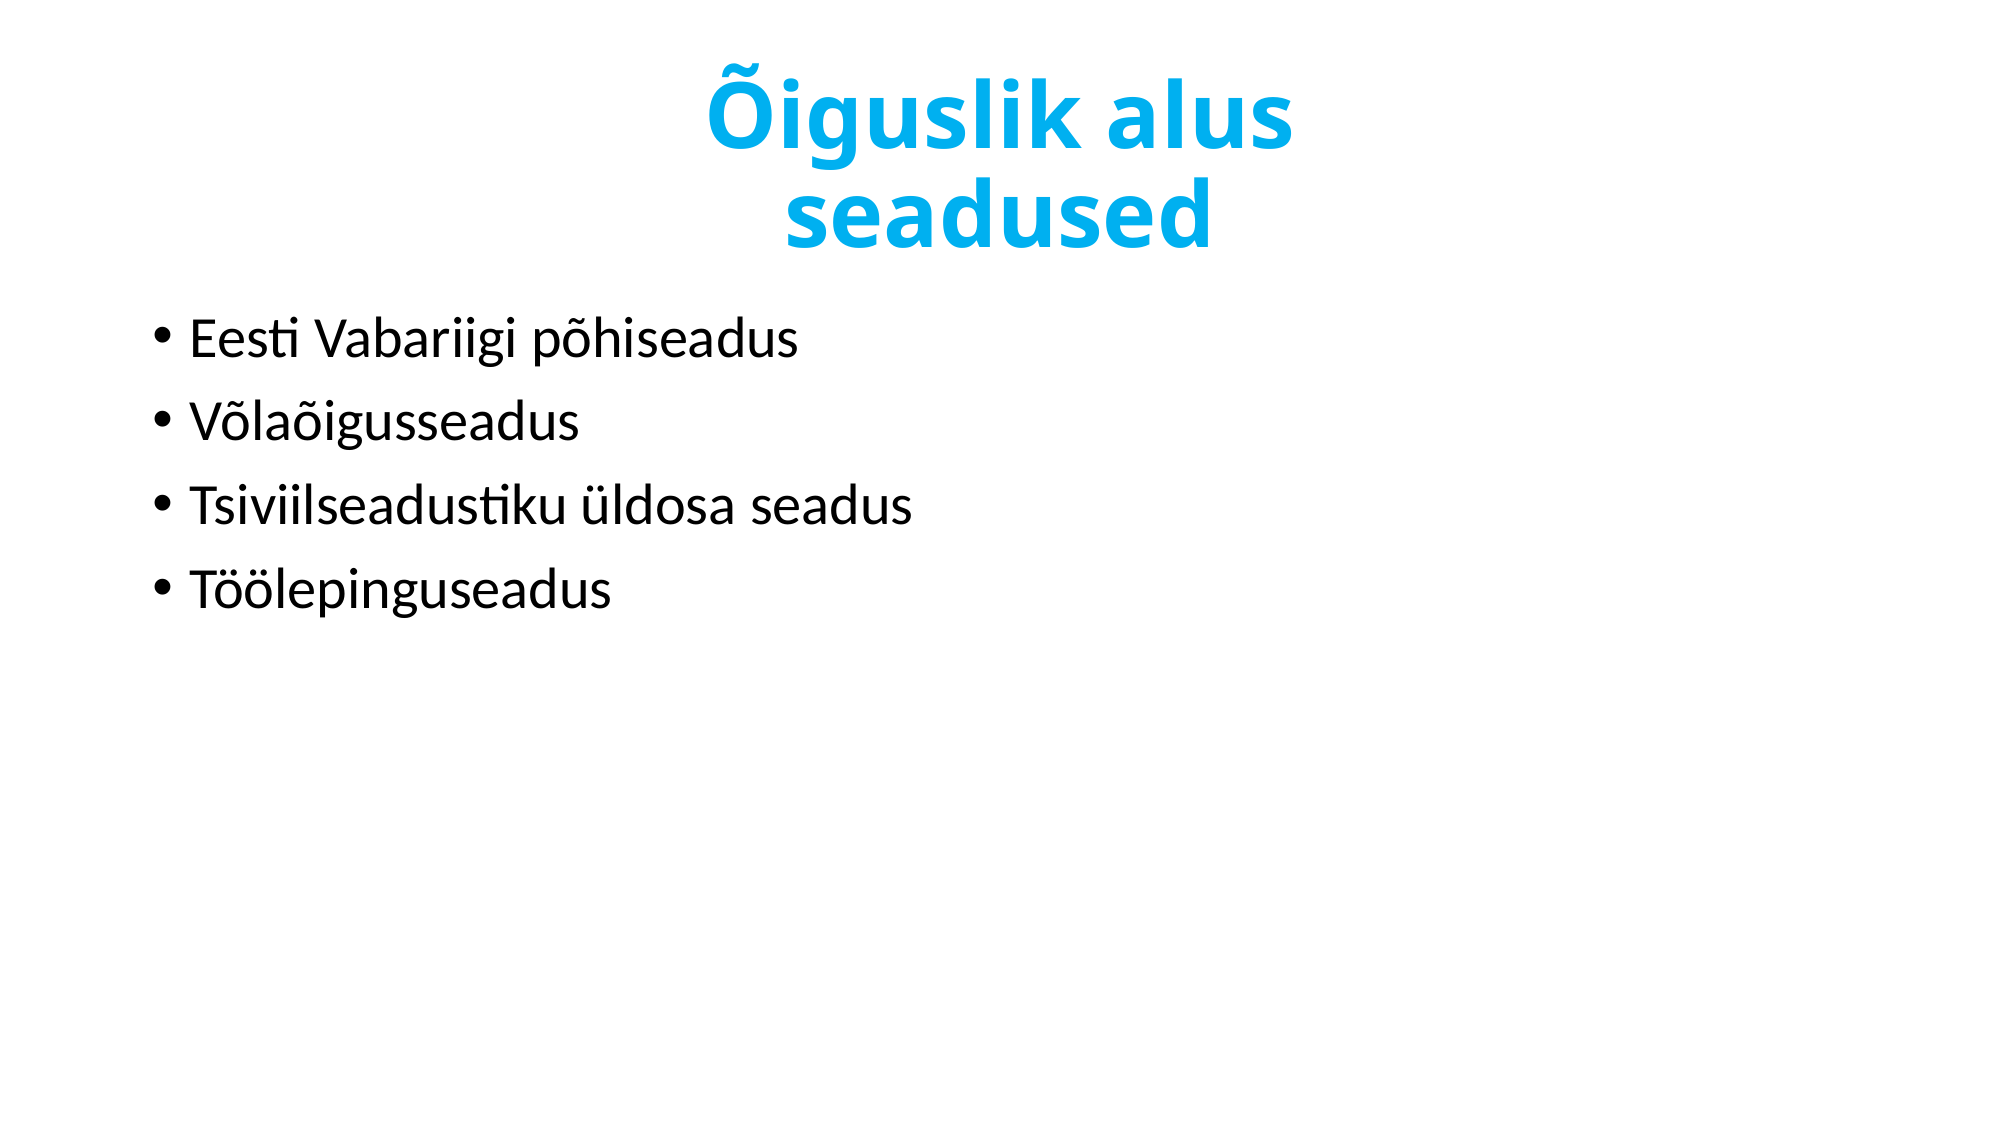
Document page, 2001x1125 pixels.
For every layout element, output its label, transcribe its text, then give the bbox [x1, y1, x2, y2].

title Õiguslik alus seadused [137, 59, 1863, 278]
list Eesti Vabariigi põhiseadus Võlaõigusseadus Tsiviilseadustiku üldosa seadus Töölepinguseadus [137, 299, 1863, 1014]
